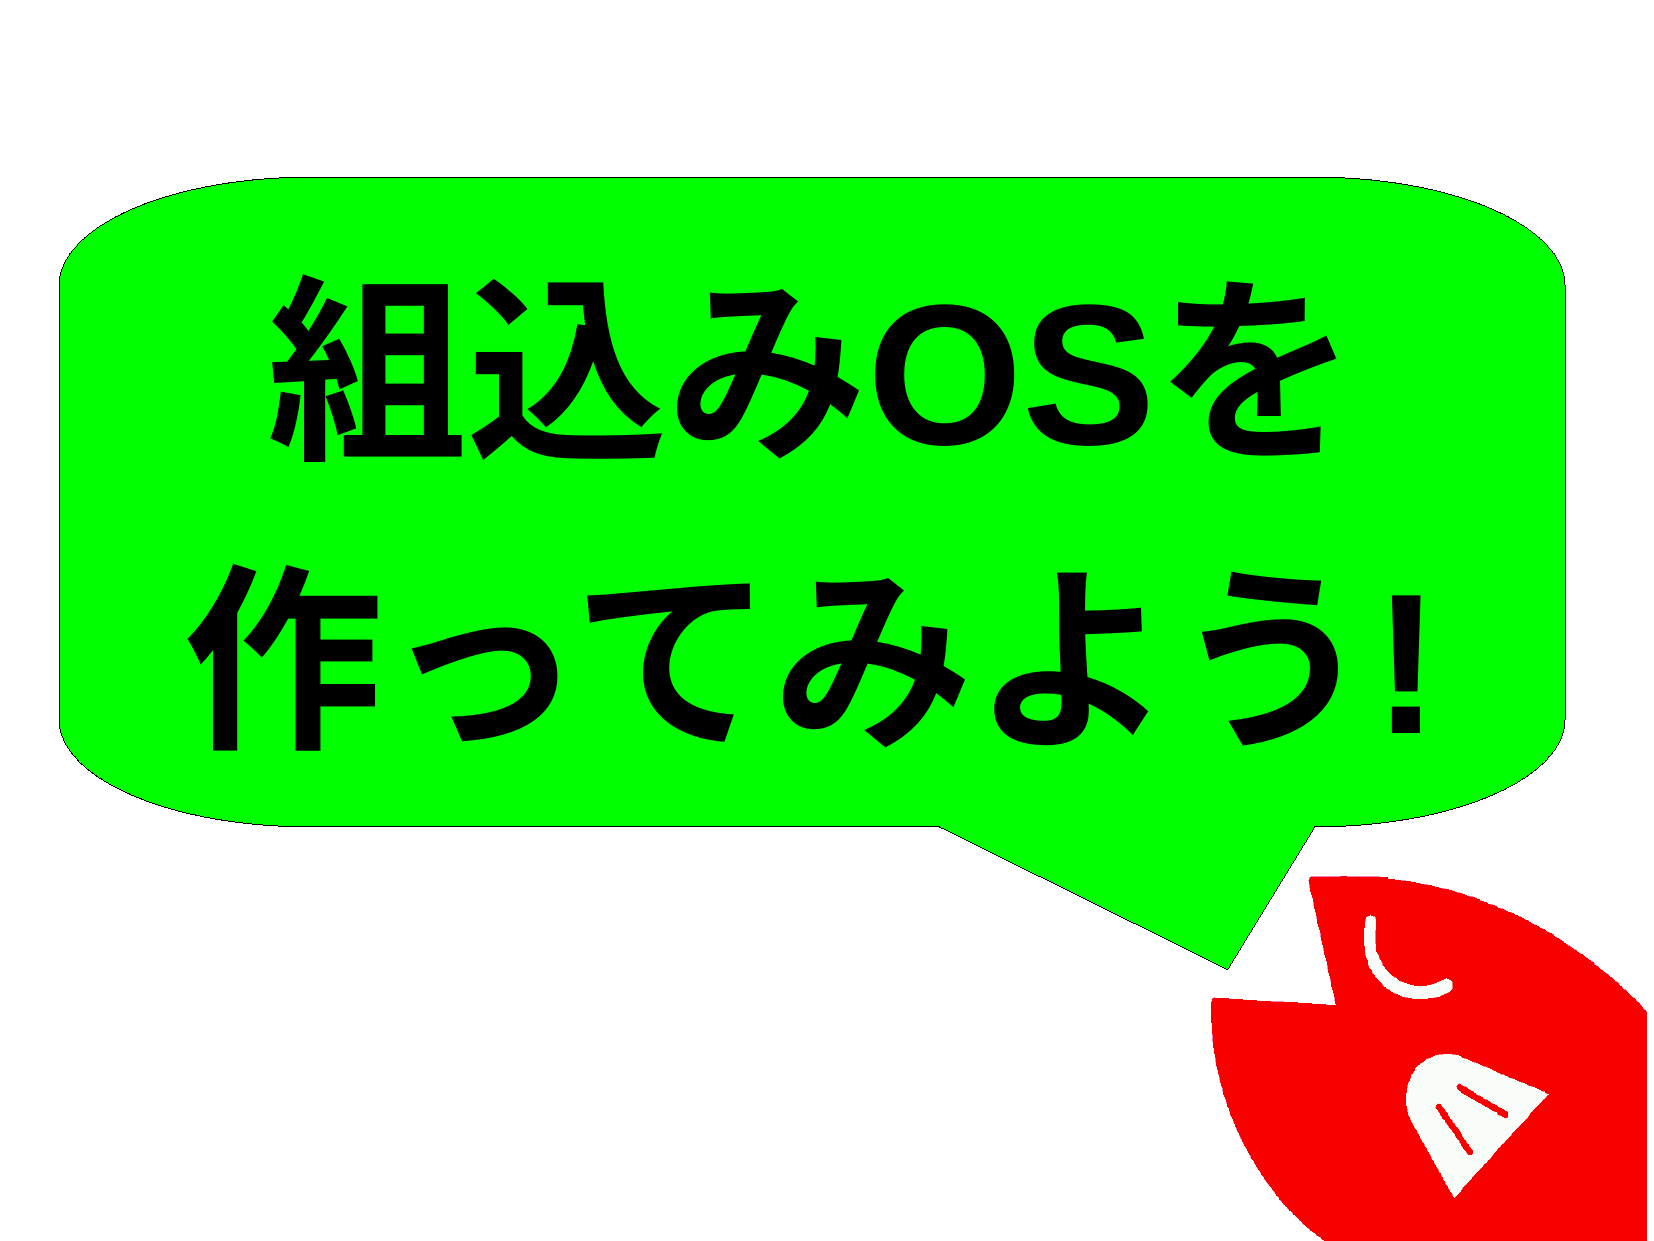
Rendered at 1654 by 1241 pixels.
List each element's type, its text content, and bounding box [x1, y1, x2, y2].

text_box 組込みOSを 作ってみよう! [59, 177, 1566, 947]
picture [1181, 856, 1647, 1241]
